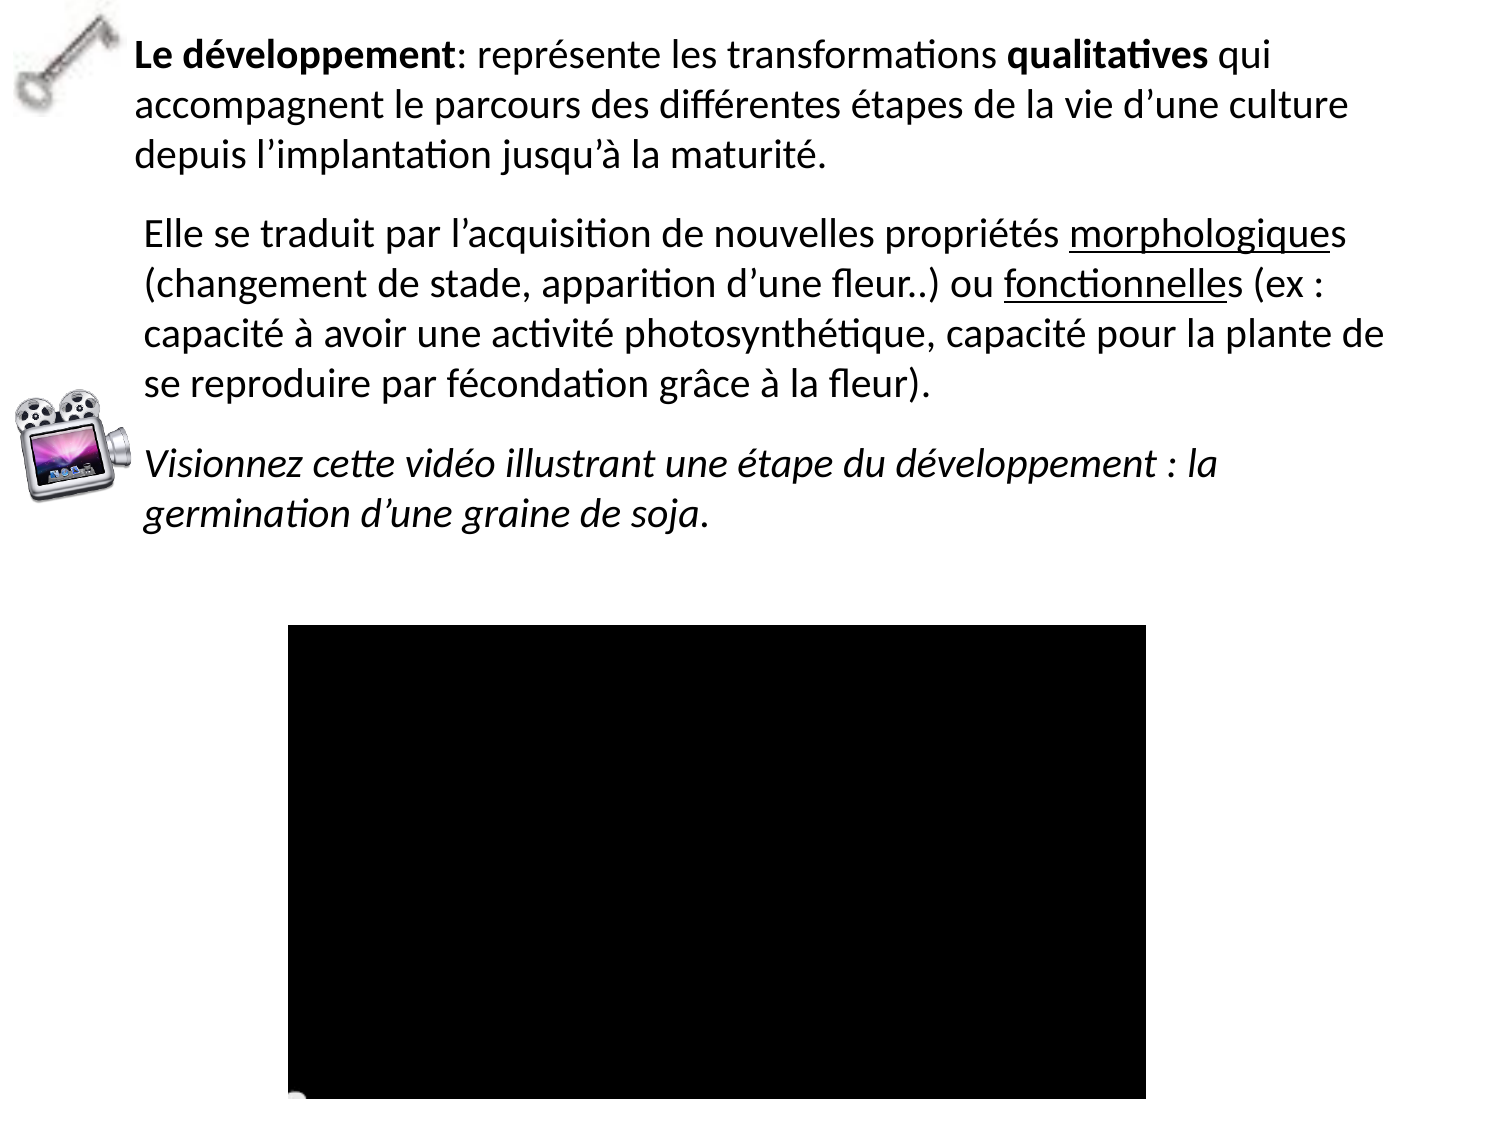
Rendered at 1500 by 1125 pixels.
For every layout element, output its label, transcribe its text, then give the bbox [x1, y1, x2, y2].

picture [13, 0, 127, 117]
picture [288, 625, 1146, 1099]
list Le développement: représente les transformations qualitatives qui accompagnent le parcours des différentes étapes de la vie d’une culture depuis l’implantation jusqu’à la maturité. Elle se traduit par l’acquisition de nouvelles propriétés morphologiques (changement de stade, apparition d’une fleur..) ou fonctionnelles (ex : capacité à avoir une activité photosynthétique, capacité pour la plante de se reproduire par fécondation grâce à la fleur). Visionnez cette vidéo illustrant une étape du développement : la germination d’une graine de soja. [63, 19, 1414, 1047]
picture [13, 385, 132, 504]
